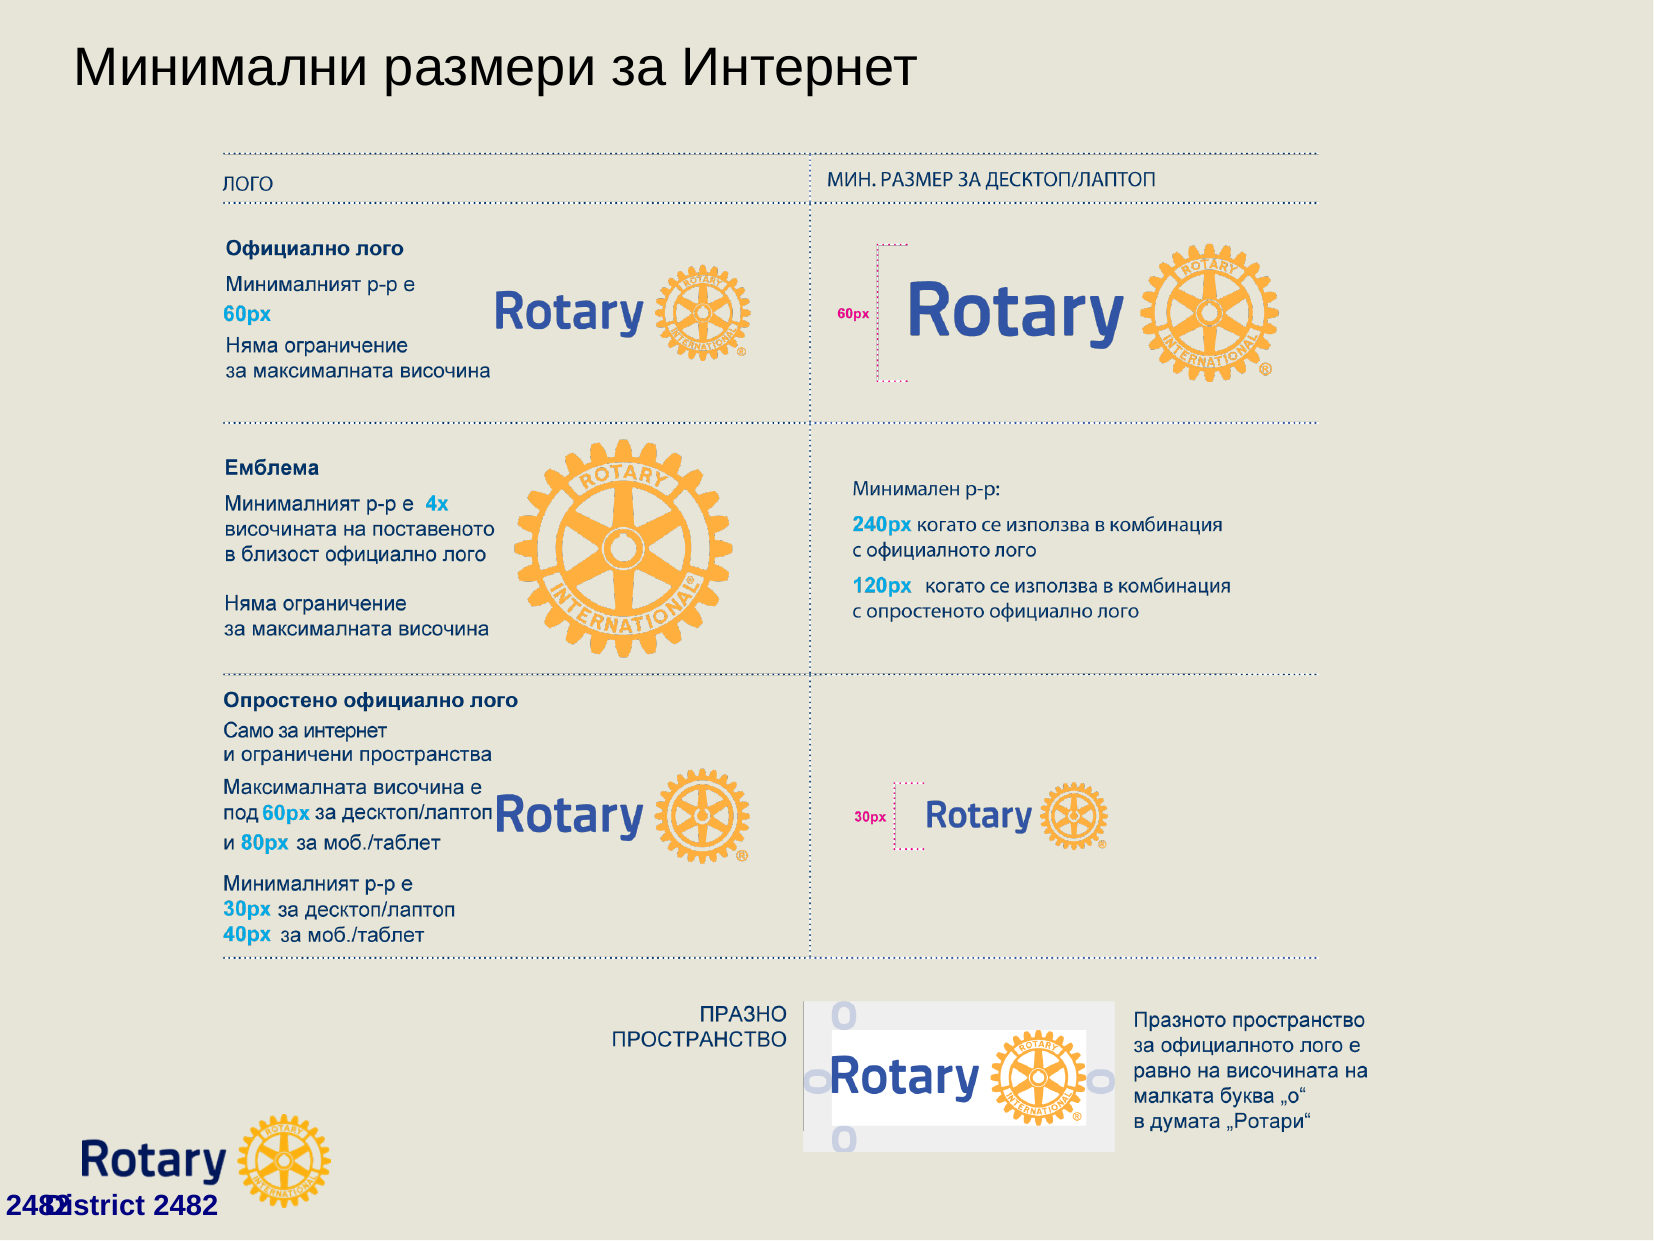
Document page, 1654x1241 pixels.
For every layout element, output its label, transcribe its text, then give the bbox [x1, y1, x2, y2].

text_box Минимални размери за Интернет [59, 29, 1359, 119]
picture [203, 131, 1388, 1152]
text_box District 2482 [29, 1181, 241, 1241]
